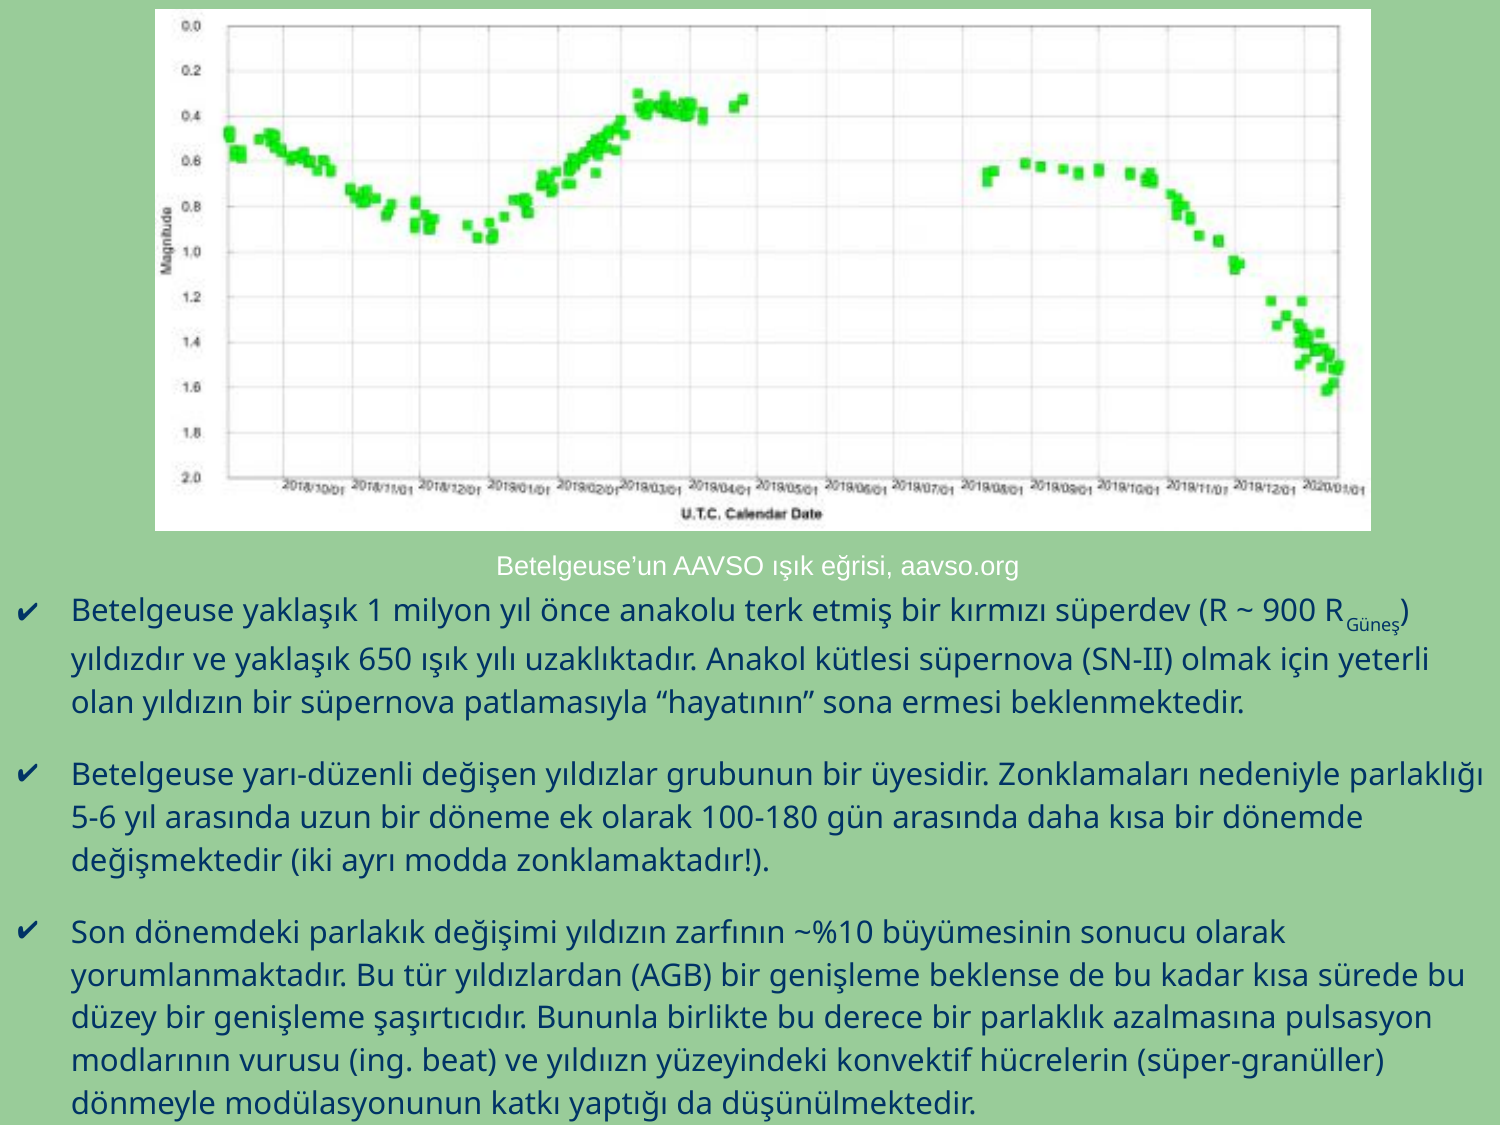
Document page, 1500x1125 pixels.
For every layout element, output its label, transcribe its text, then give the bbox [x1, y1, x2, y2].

picture [155, 9, 1371, 531]
text_box Betelgeuse’un AAVSO ışık eğrisi, aavso.org [180, 543, 1336, 588]
list Betelgeuse yaklaşık 1 milyon yıl önce anakolu terk etmiş bir kırmızı süperdev (R ~ 900 RGüneş) yıldızdır ve yaklaşık 650 ışık yılı uzaklıktadır. Anakol kütlesi süpernova (SN-II) olmak için yeterli olan yıldızın bir süpernova patlamasıyla “hayatının” sona ermesi beklenmektedir. Betelgeuse yarı-düzenli değişen yıldızlar grubunun bir üyesidir. Zonklamaları nedeniyle parlaklığı 5-6 yıl arasında uzun bir döneme ek olarak 100-180 gün arasında daha kısa bir dönemde değişmektedir (iki ayrı modda zonklamaktadır!). Son dönemdeki parlakık değişimi yıldızın zarfının ~%10 büyümesinin sonucu olarak yorumlanmaktadır. Bu tür yıldızlardan (AGB) bir genişleme beklense de bu kadar kısa sürede bu düzey bir genişleme şaşırtıcıdır. Bununla birlikte bu derece bir parlaklık azalmasına pulsasyon modlarının vurusu (ing. beat) ve yıldıızn yüzeyindeki konvektif hücrelerin (süper-granüller) dönmeyle modülasyonunun katkı yaptığı da düşünülmektedir. [0, 588, 1500, 1125]
